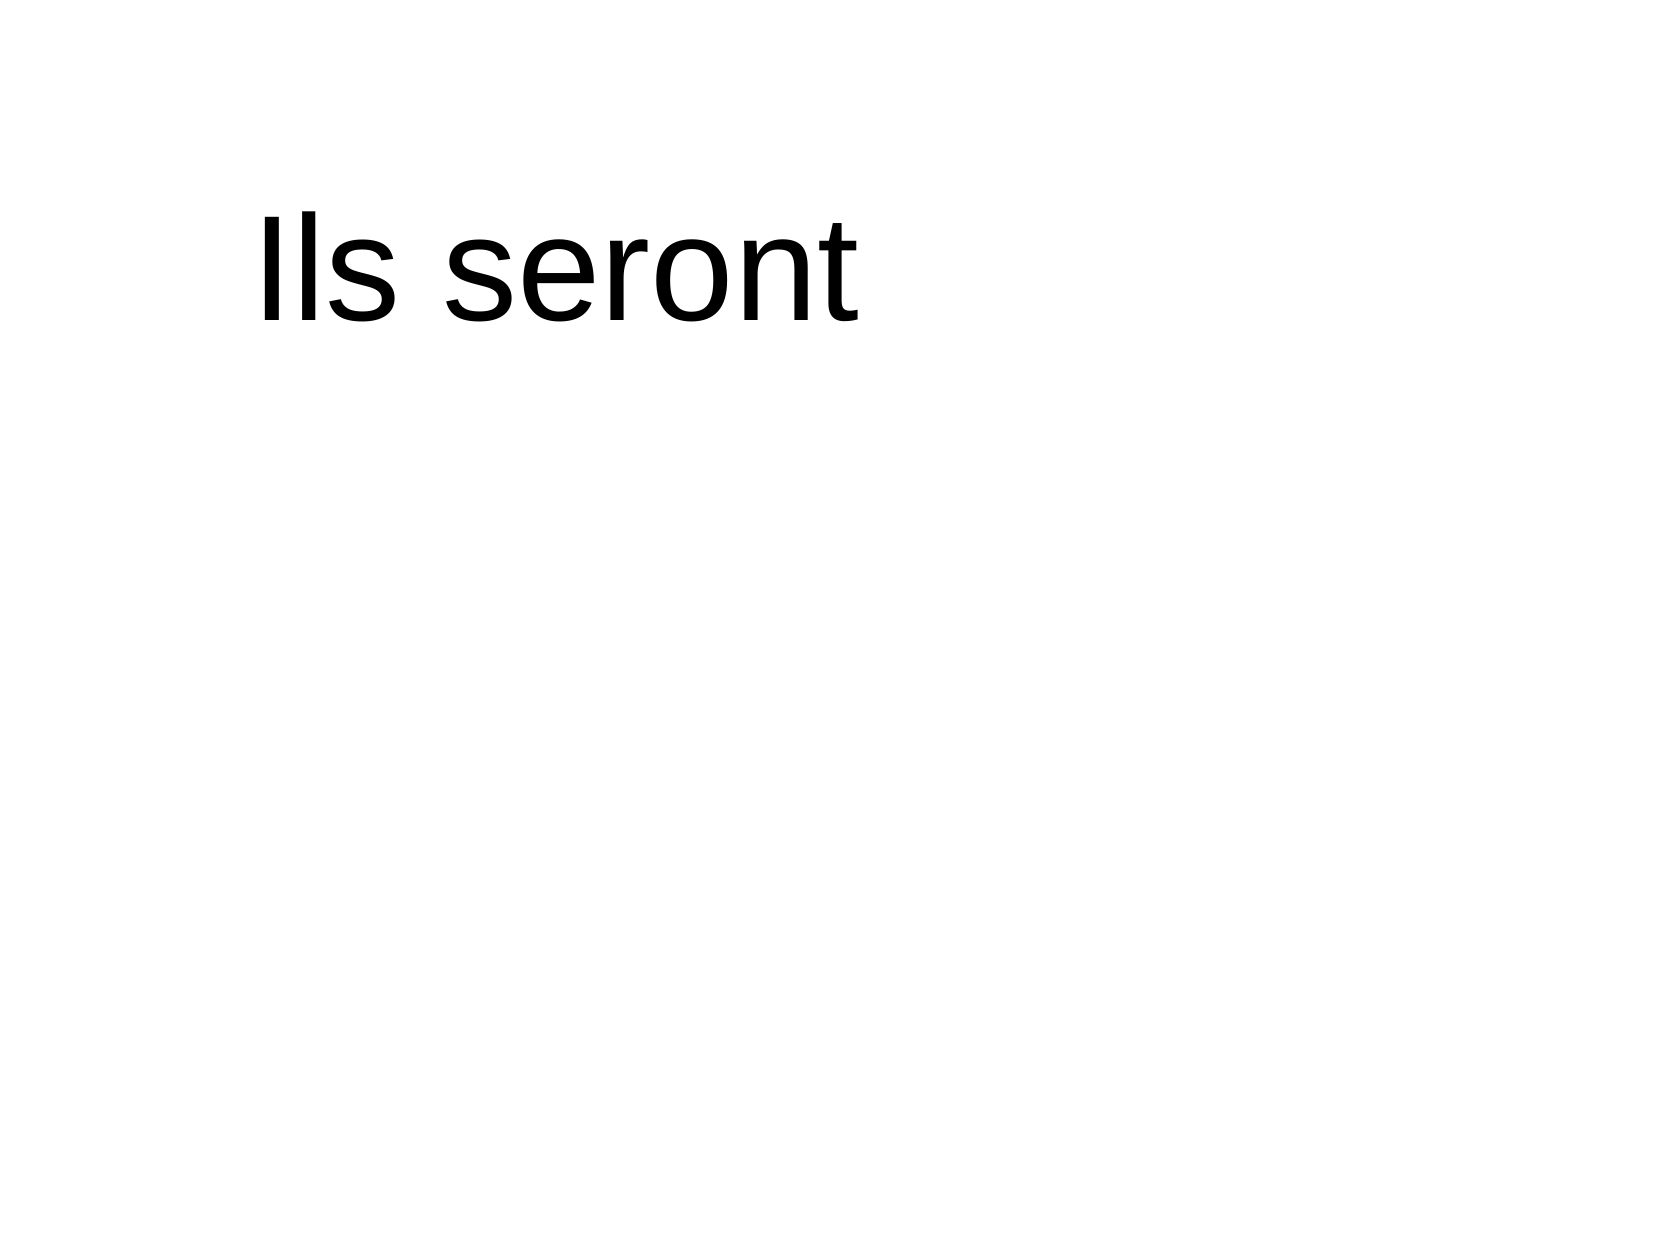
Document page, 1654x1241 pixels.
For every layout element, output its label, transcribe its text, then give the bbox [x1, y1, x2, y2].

text_box Ils seront [236, 177, 1152, 360]
